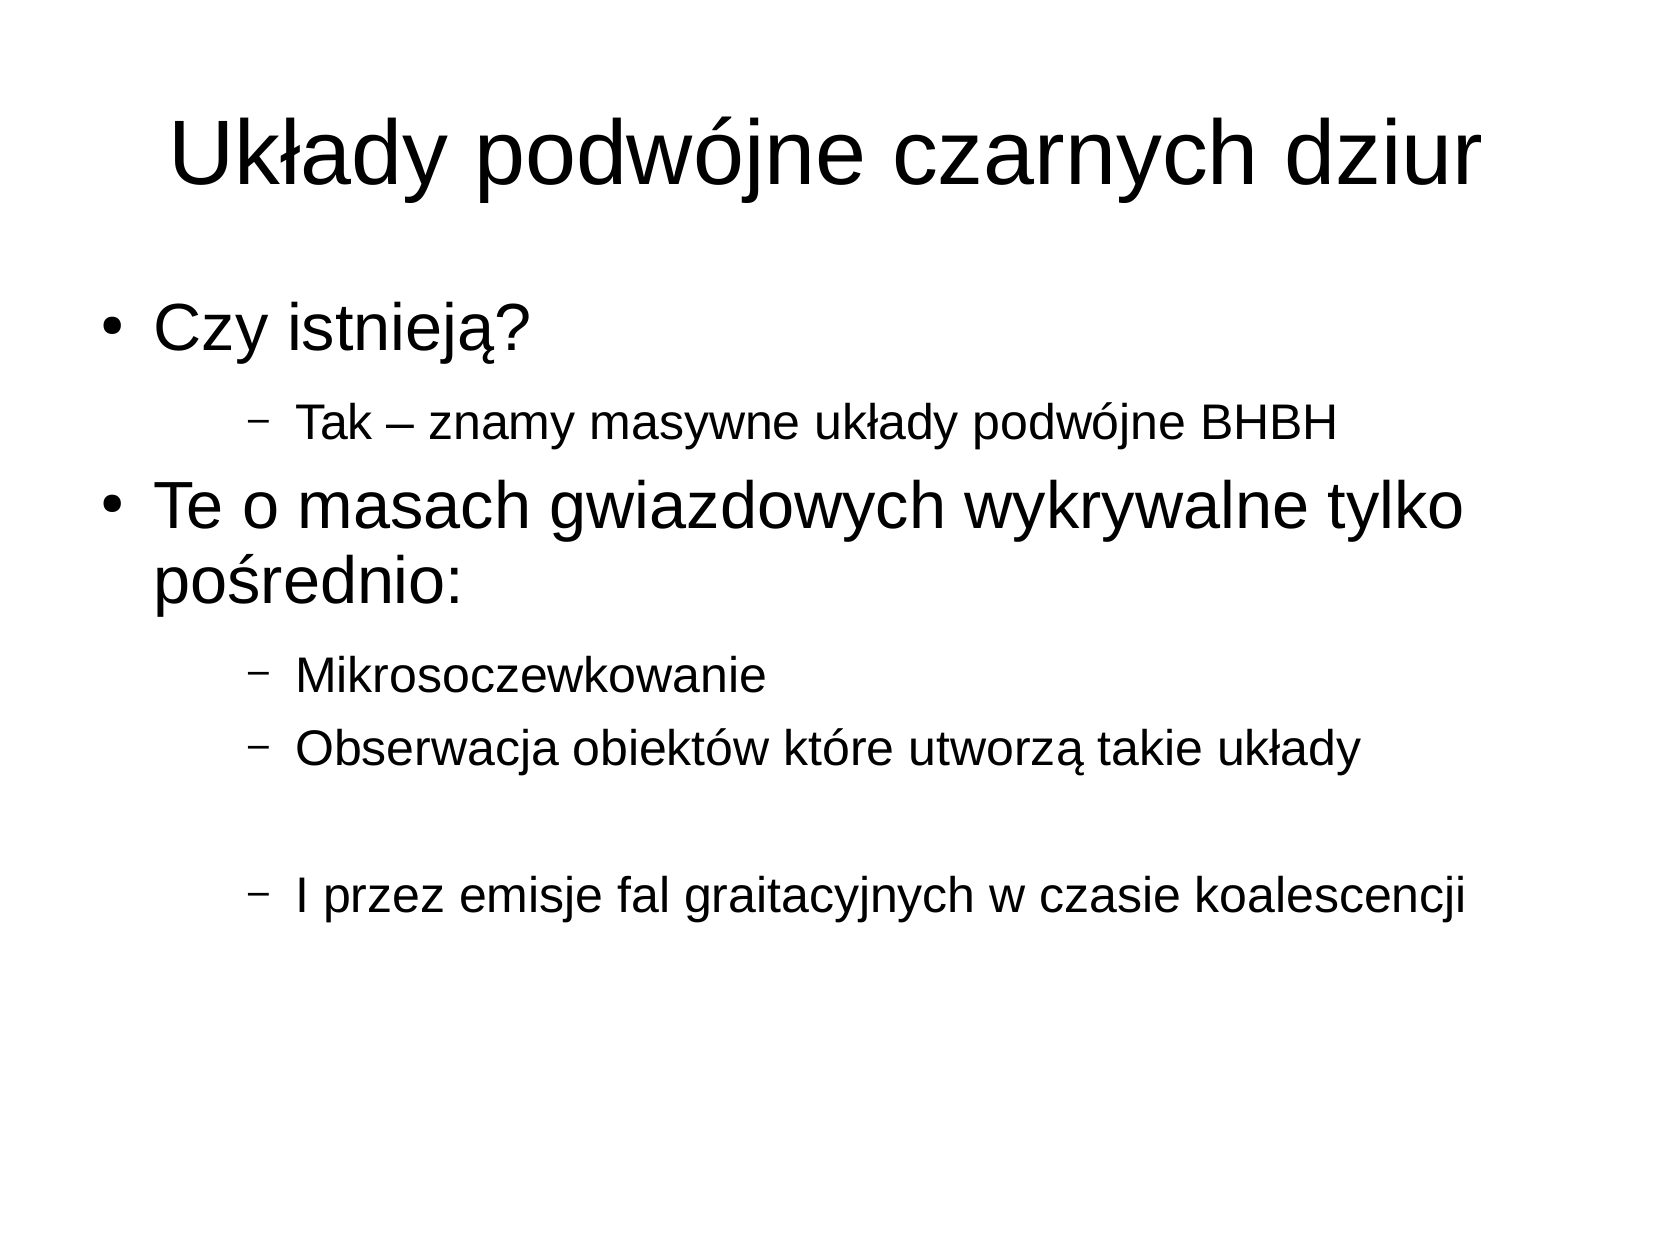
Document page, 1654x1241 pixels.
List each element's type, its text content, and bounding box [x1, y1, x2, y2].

list Czy istnieją? Tak – znamy masywne układy podwójne BHBH Te o masach gwiazdowych wykrywalne tylko pośrednio: Mikrosoczewkowanie Obserwacja obiektów które utworzą takie układy I przez emisje fal graitacyjnych w czasie koalescencji [82, 290, 1571, 1109]
title Układy podwójne czarnych dziur [82, 49, 1571, 257]
